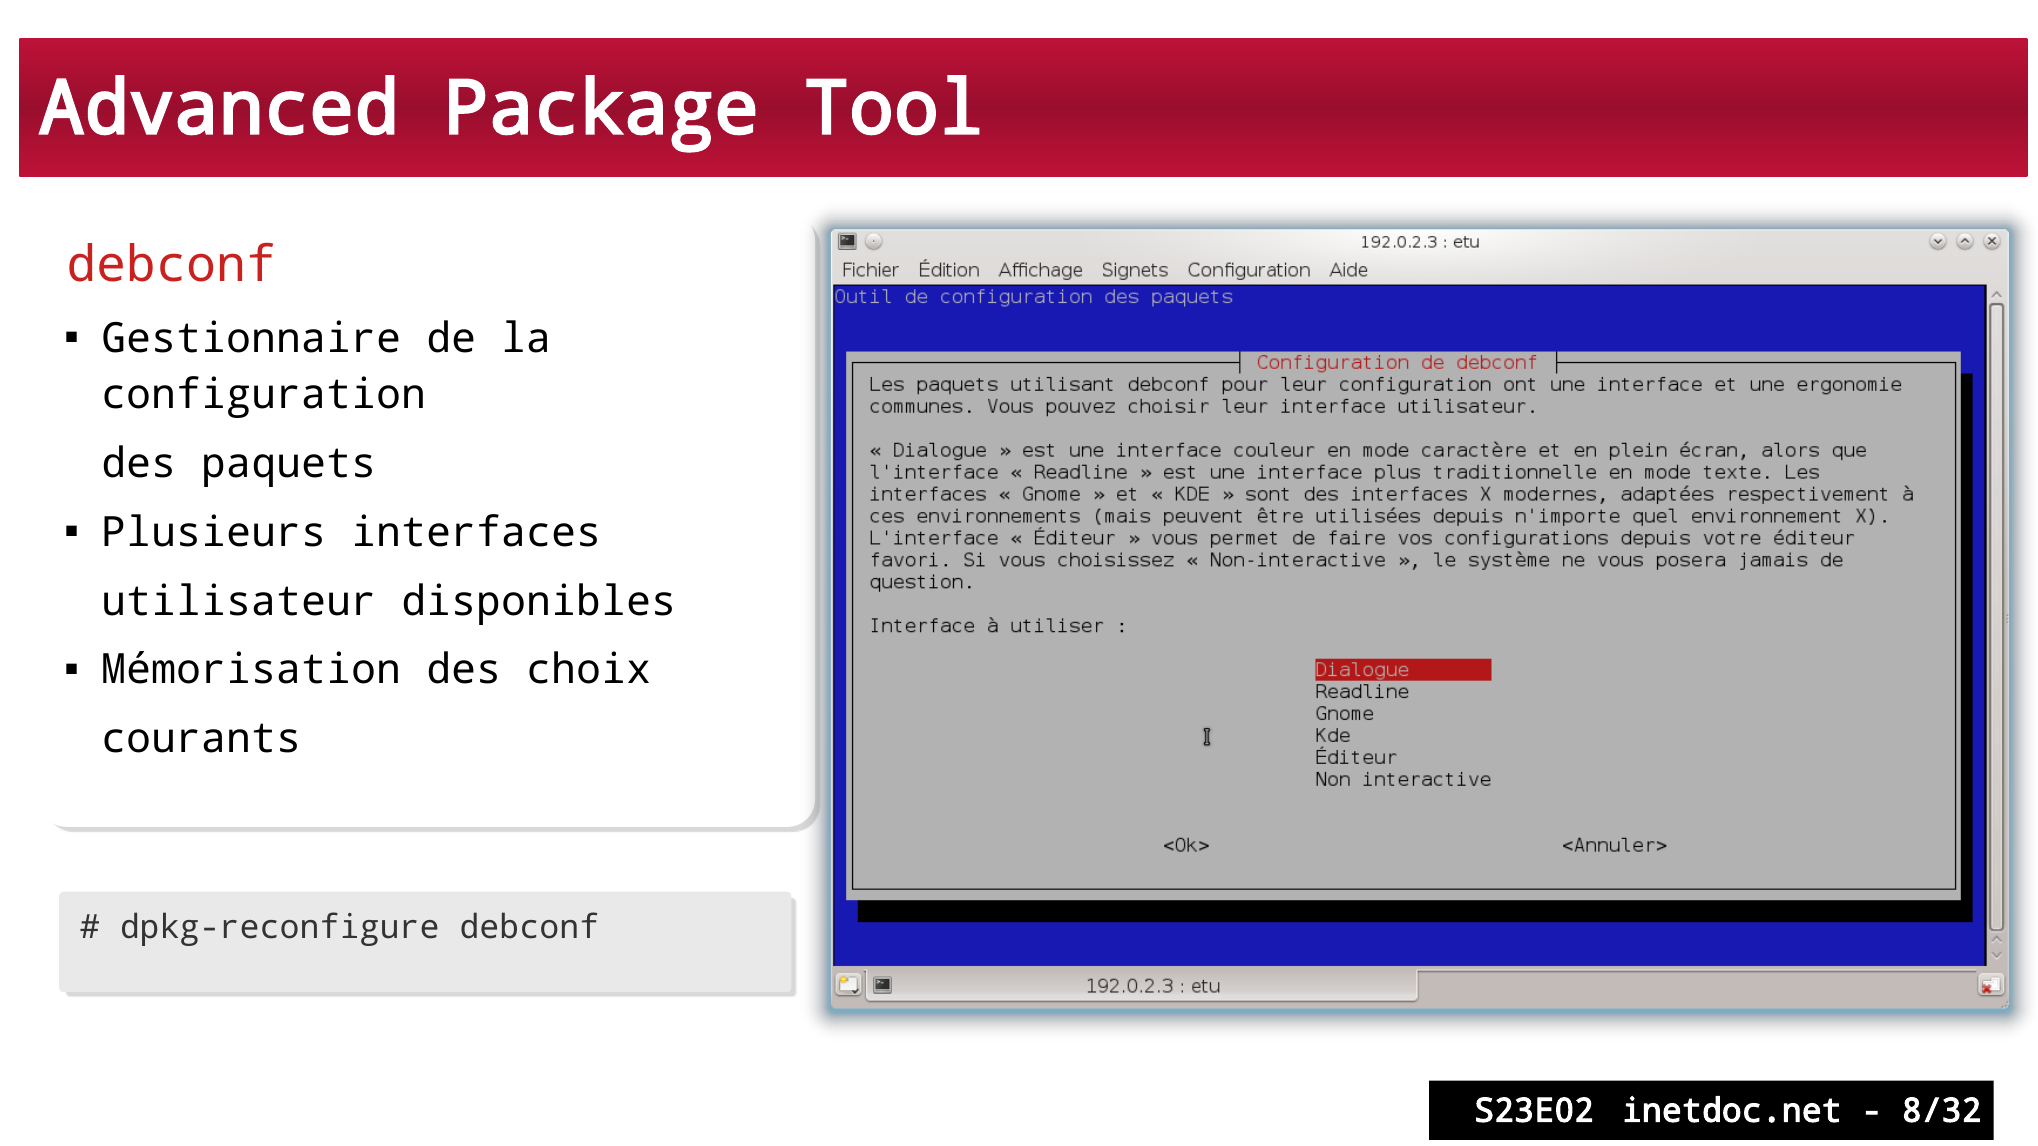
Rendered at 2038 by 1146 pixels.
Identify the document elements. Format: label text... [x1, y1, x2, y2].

text_box S23E02 inetdoc.net - <numéro>/32 [1429, 1080, 1994, 1140]
text_box debconf Gestionnaire de la configuration des paquets Plusieurs interfaces utilisateur disponibles Mémorisation des choix courants [38, 212, 784, 827]
picture [784, 183, 2038, 1055]
text_box Advanced Package Tool [19, 38, 2028, 177]
text_box # dpkg-reconfigure debconf [59, 891, 792, 993]
